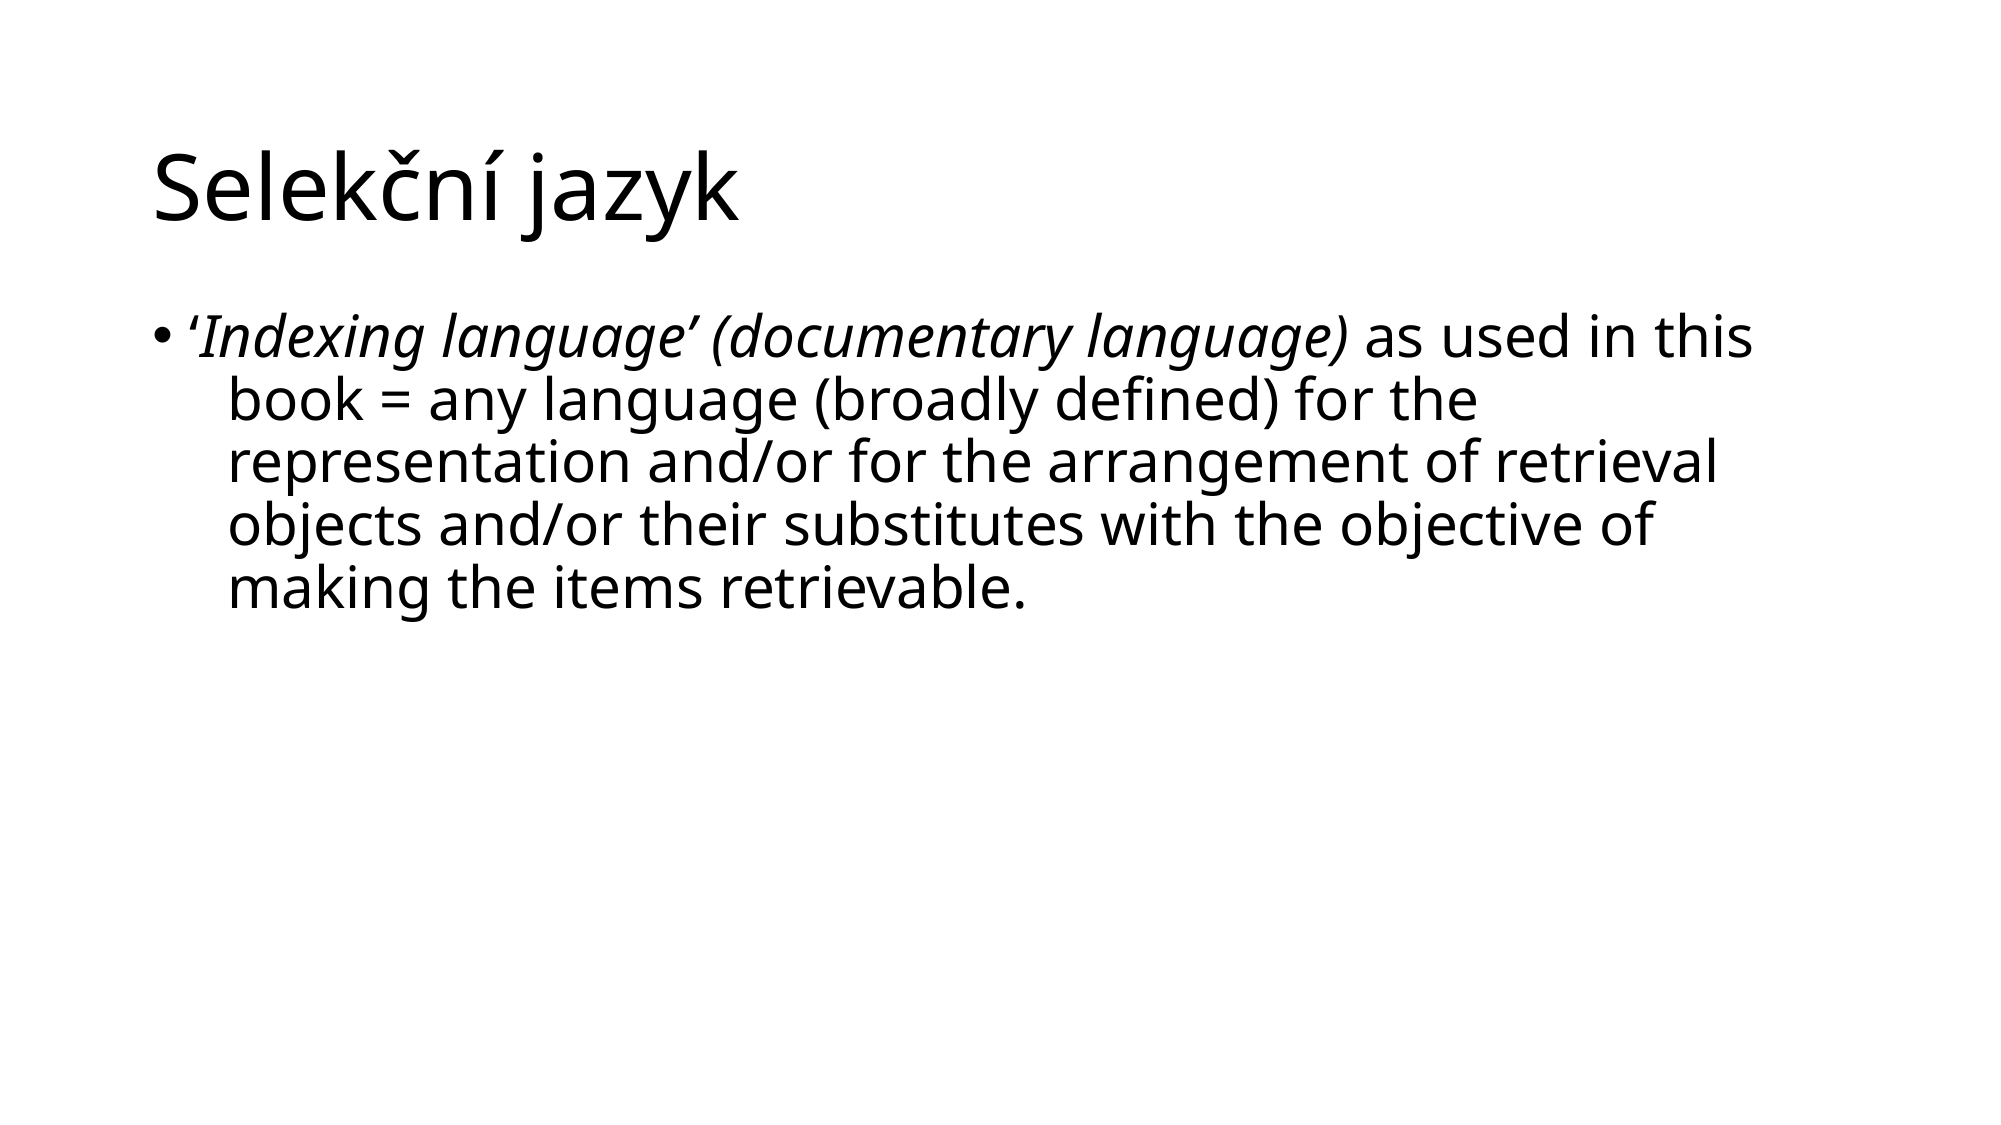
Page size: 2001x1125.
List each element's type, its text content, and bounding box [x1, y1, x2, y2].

title Selekční jazyk [137, 82, 1863, 299]
list ‘Indexing language’ (documentary language) as used in this book = any language (broadly defined) for the representation and/or for the arrangement of retrieval objects and/or their substitutes with the objective of making the items retrievable. [137, 299, 1863, 1014]
